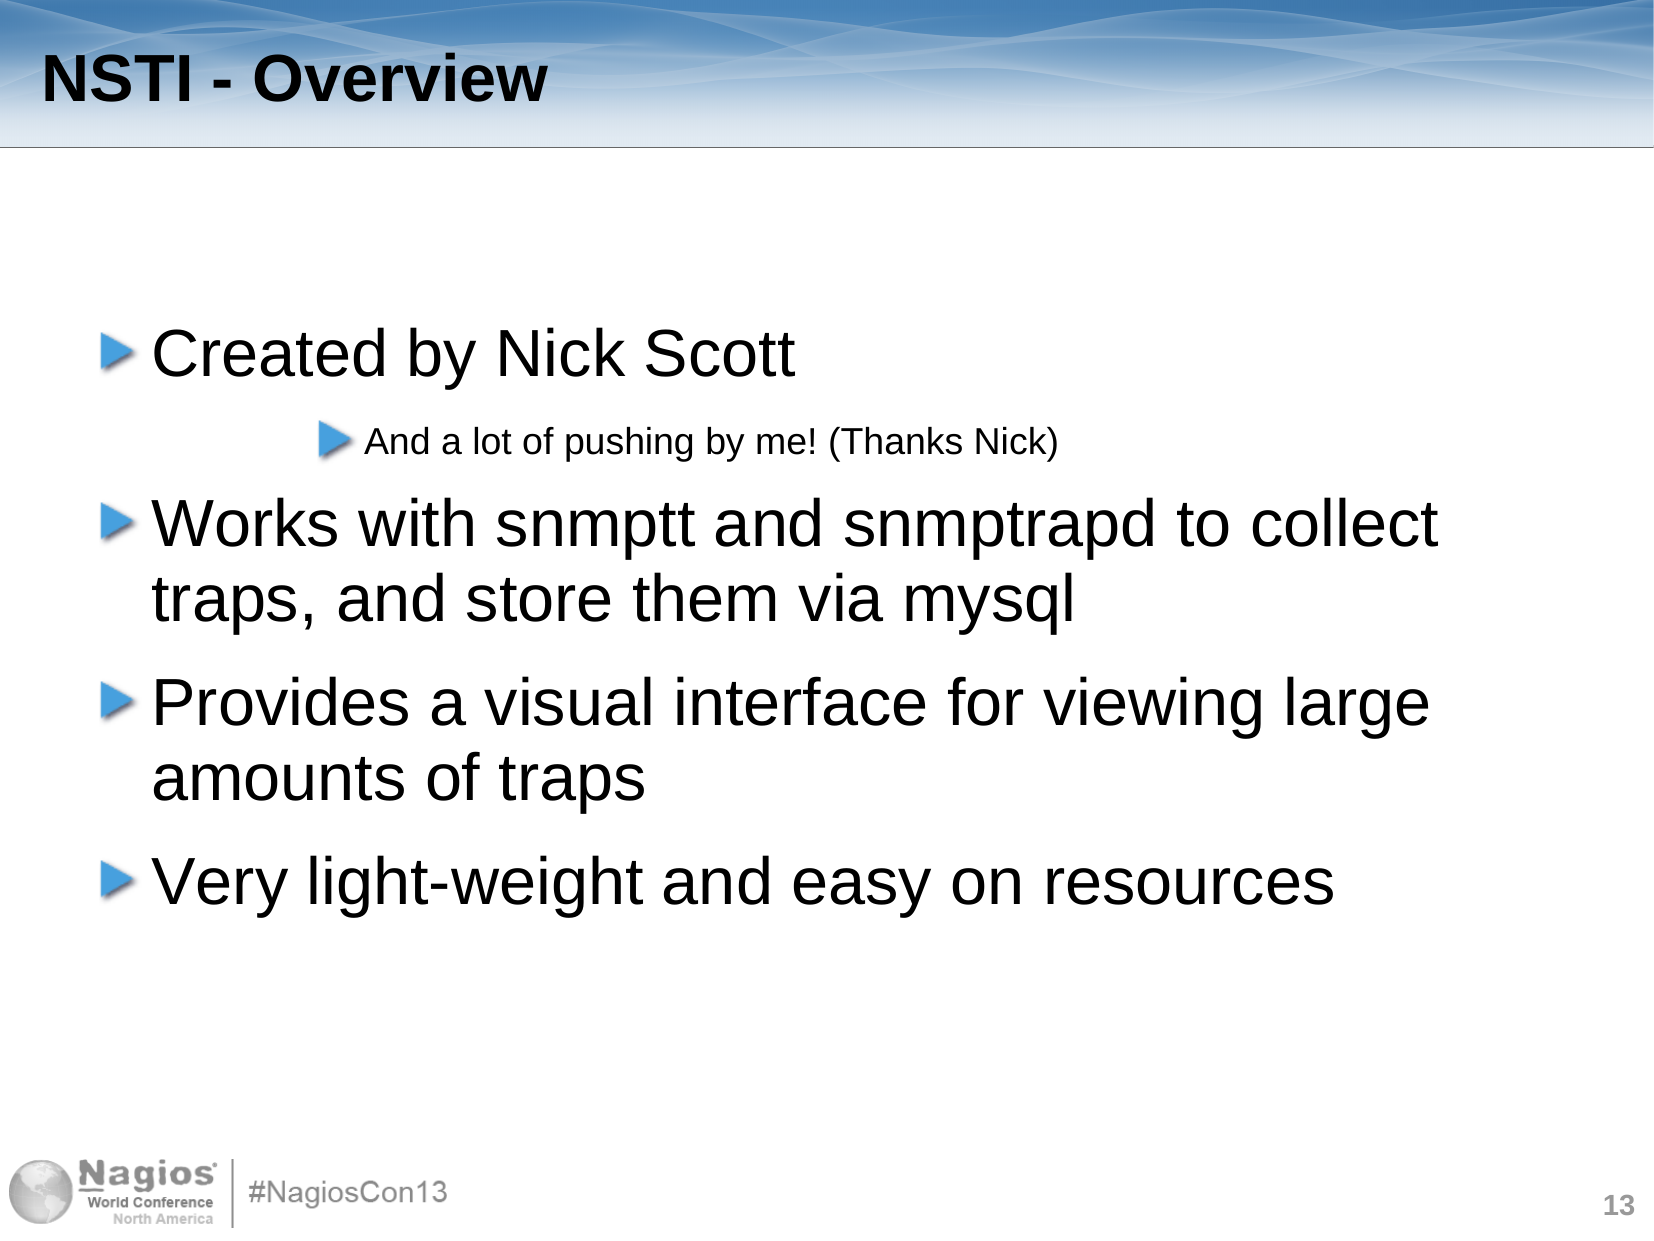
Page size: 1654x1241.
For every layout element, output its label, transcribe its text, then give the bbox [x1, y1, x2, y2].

title NSTI - Overview [41, 29, 1248, 127]
picture [0, 0, 1654, 147]
picture [9, 1159, 453, 1228]
list Created by Nick Scott And a lot of pushing by me! (Thanks Nick) Works with snmptt and snmptrapd to collect traps, and store them via mysql Provides a visual interface for viewing large amounts of traps Very light-weight and easy on resources [80, 316, 1569, 924]
